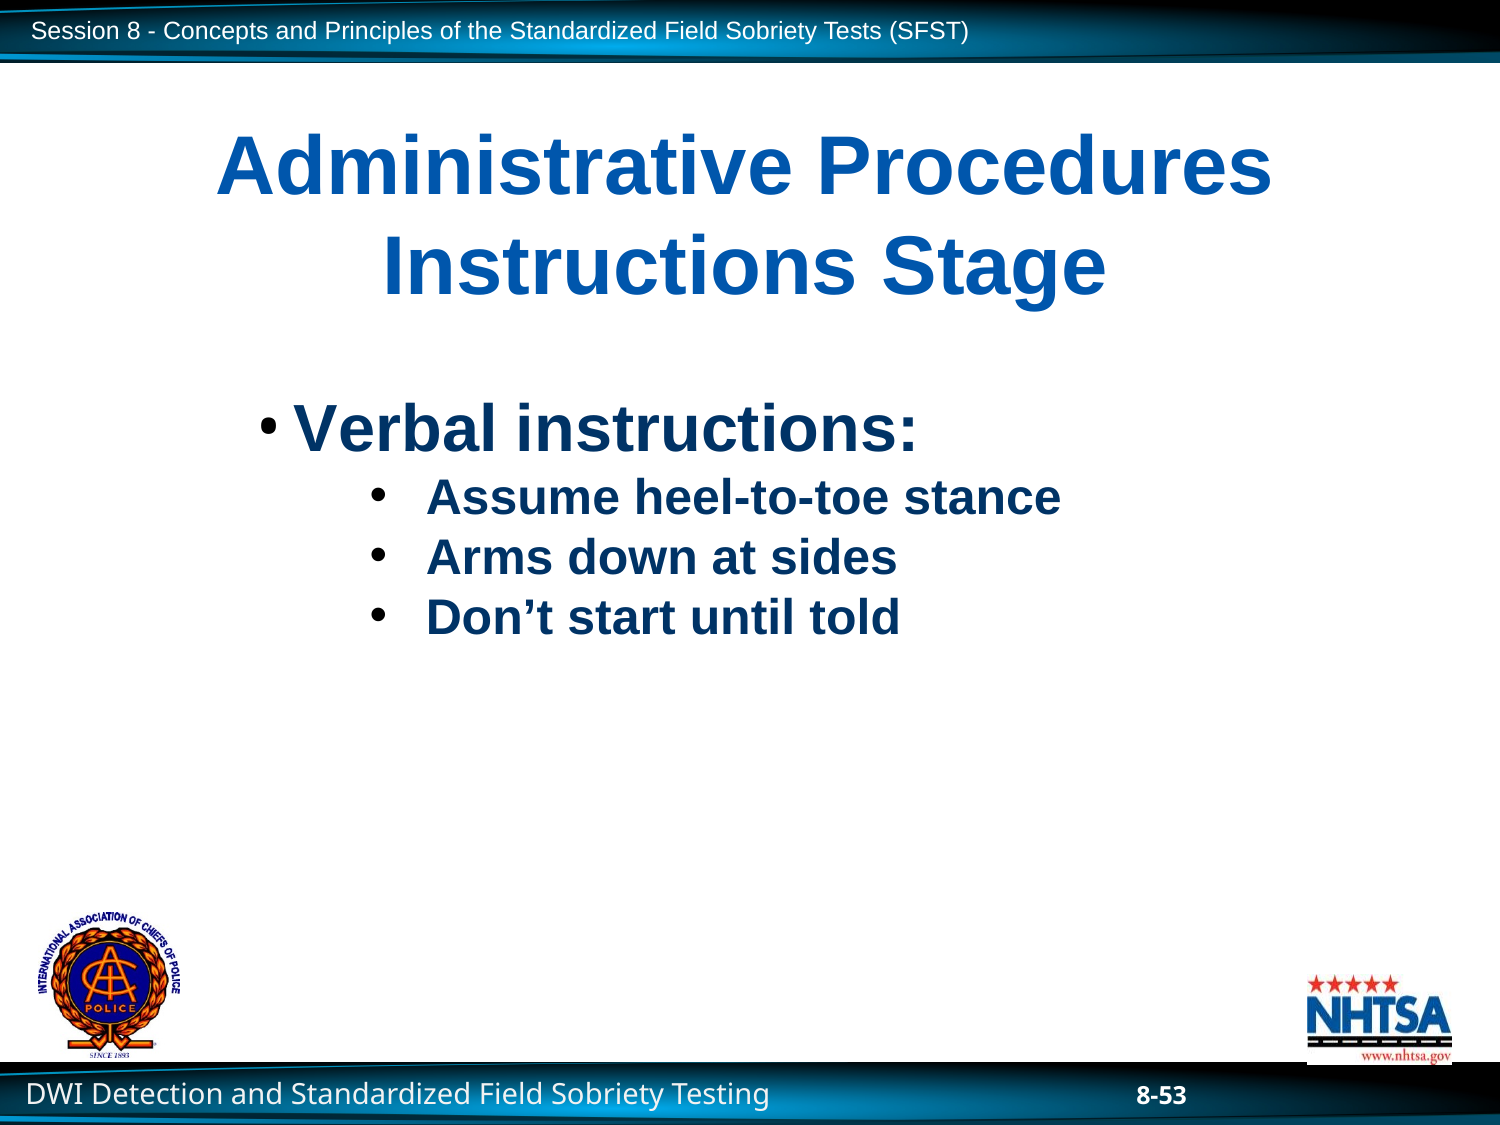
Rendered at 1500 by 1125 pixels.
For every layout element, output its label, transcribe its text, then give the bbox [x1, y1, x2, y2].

text_box 8-53 [1121, 1067, 1471, 1125]
list Verbal instructions: Assume heel-to-toe stance Arms down at sides Don’t start until told [256, 384, 1433, 807]
title Administrative Procedures Instructions Stage [85, 111, 1406, 207]
